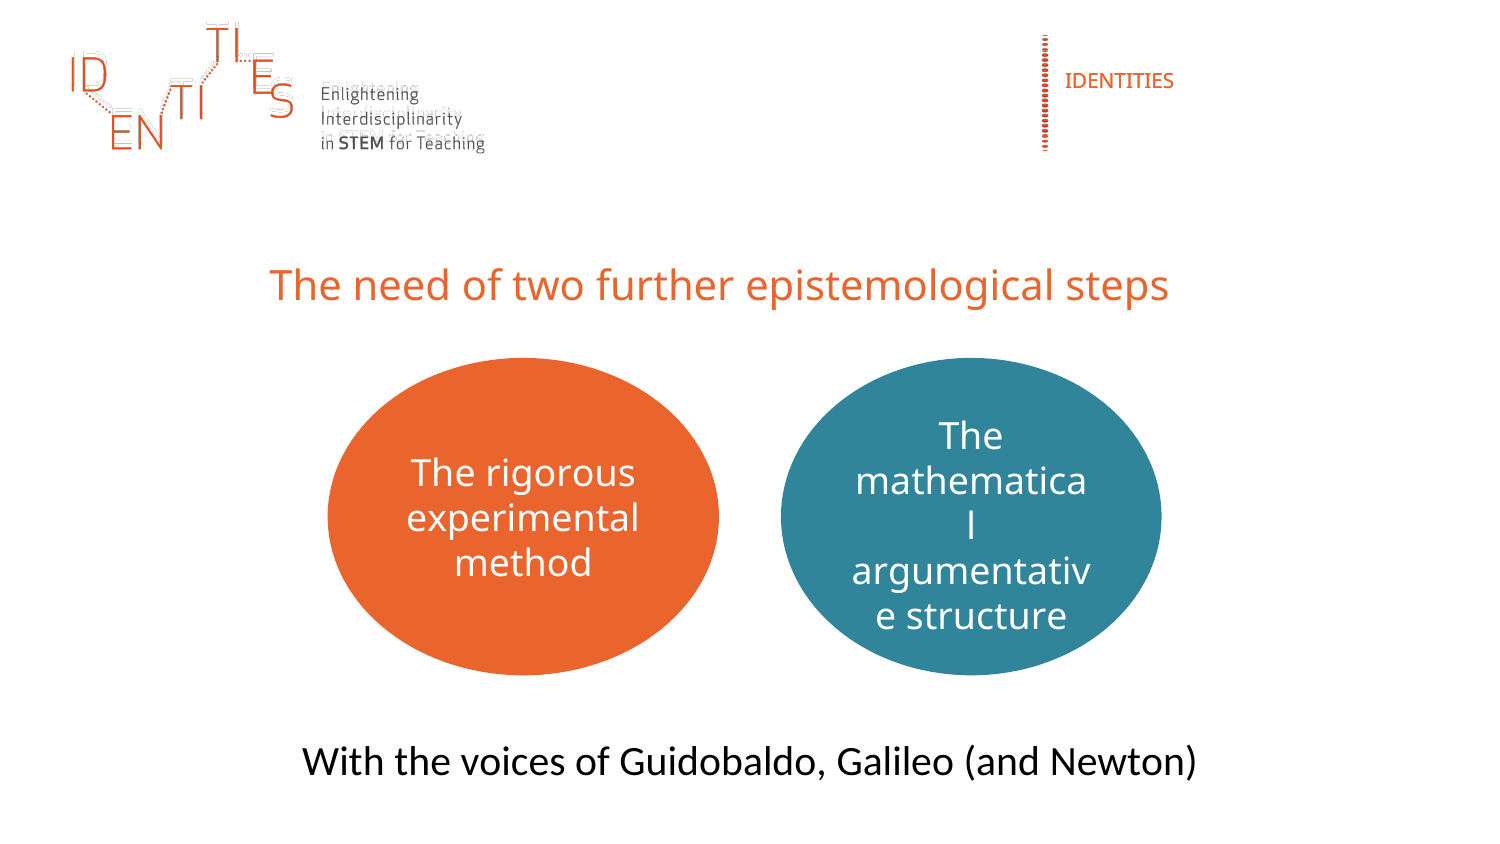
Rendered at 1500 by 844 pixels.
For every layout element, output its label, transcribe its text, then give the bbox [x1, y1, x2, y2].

text_box The mathematical argumentative structure [780, 357, 1162, 676]
text_box The need of two further epistemological steps [36, 251, 1414, 317]
text_box IDENTITIES [1050, 60, 1472, 121]
text_box With the voices of Guidobaldo, Galileo (and Newton) [61, 726, 1439, 793]
picture [71, 18, 485, 157]
text_box The rigorous experimental method [327, 357, 719, 676]
picture [1042, 35, 1051, 151]
